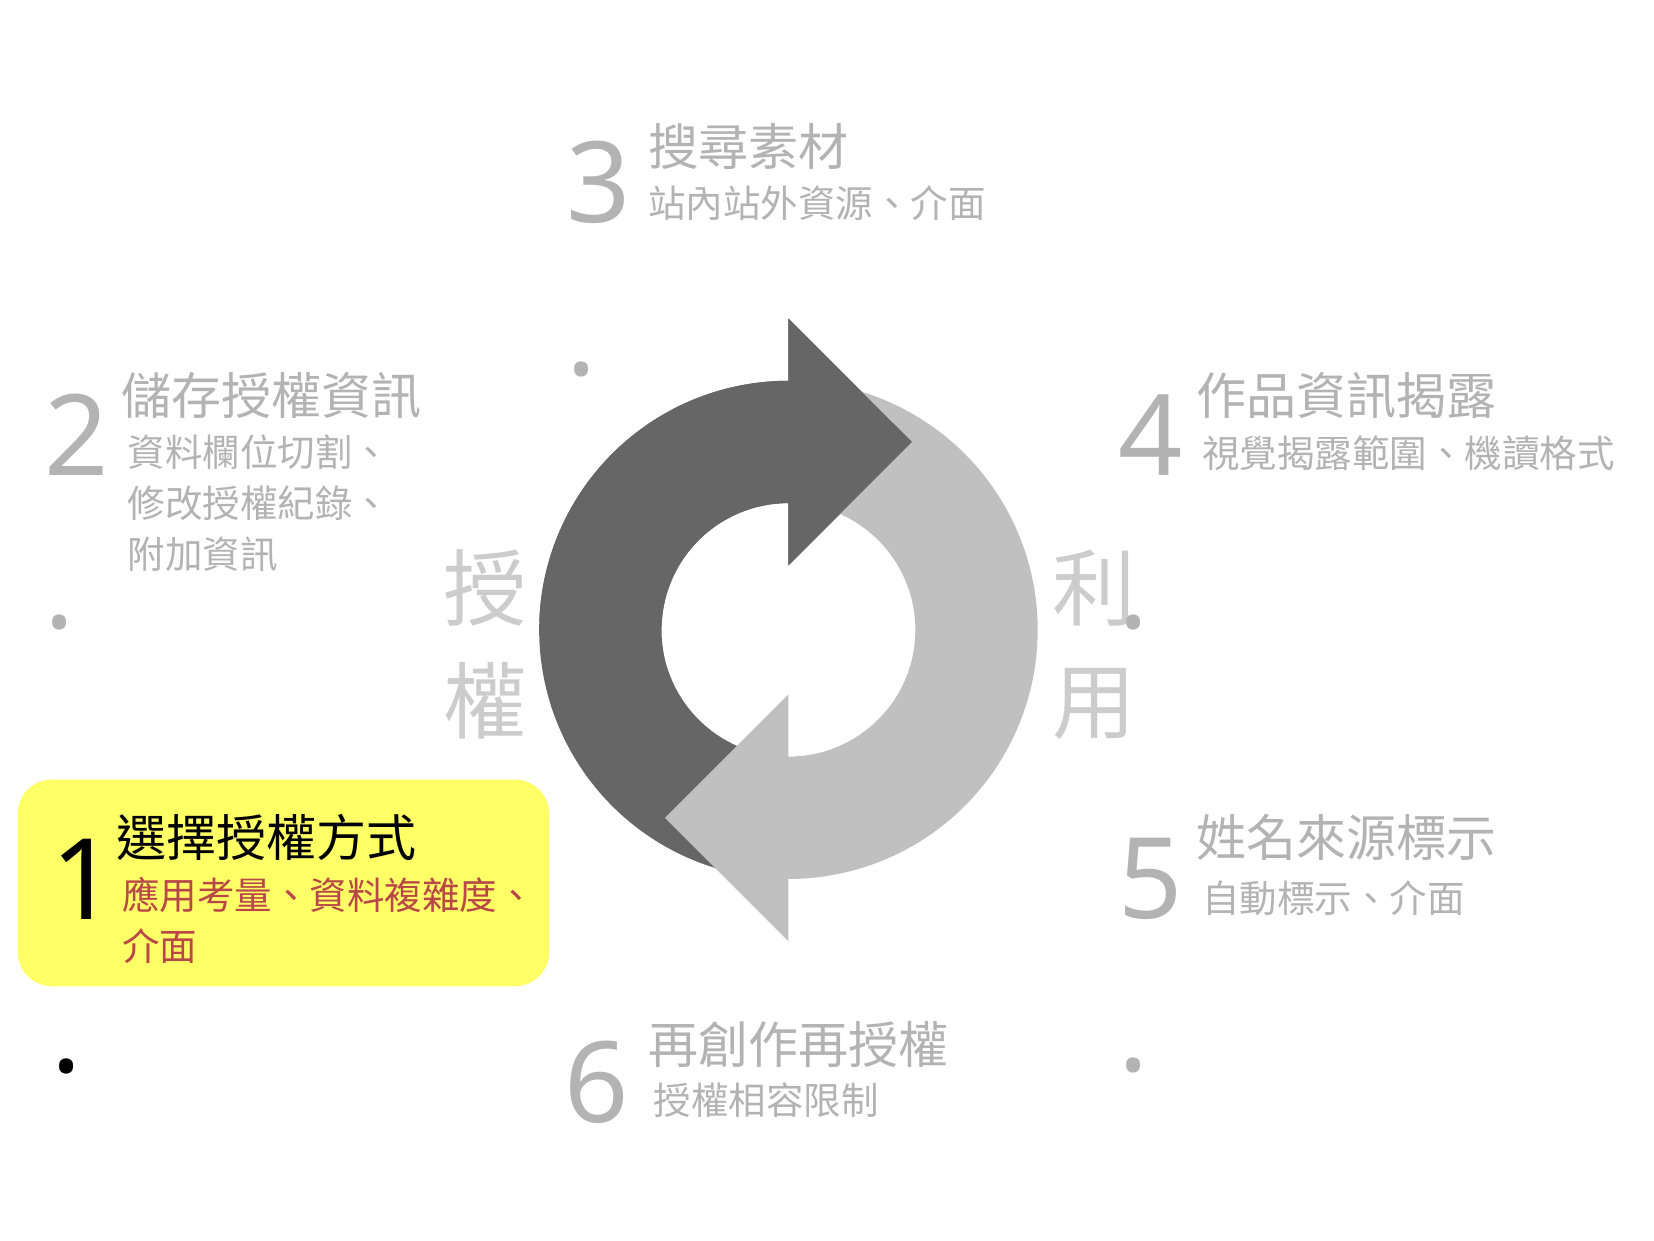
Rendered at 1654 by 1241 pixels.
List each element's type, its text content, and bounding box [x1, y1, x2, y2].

text_box 1. [36, 791, 148, 1082]
text_box 選擇授權方式 [148, 796, 434, 862]
text_box [148, 976, 540, 987]
text_box 應用考量、資料複雜度、介面 [107, 862, 567, 976]
text_box [17, 779, 550, 983]
